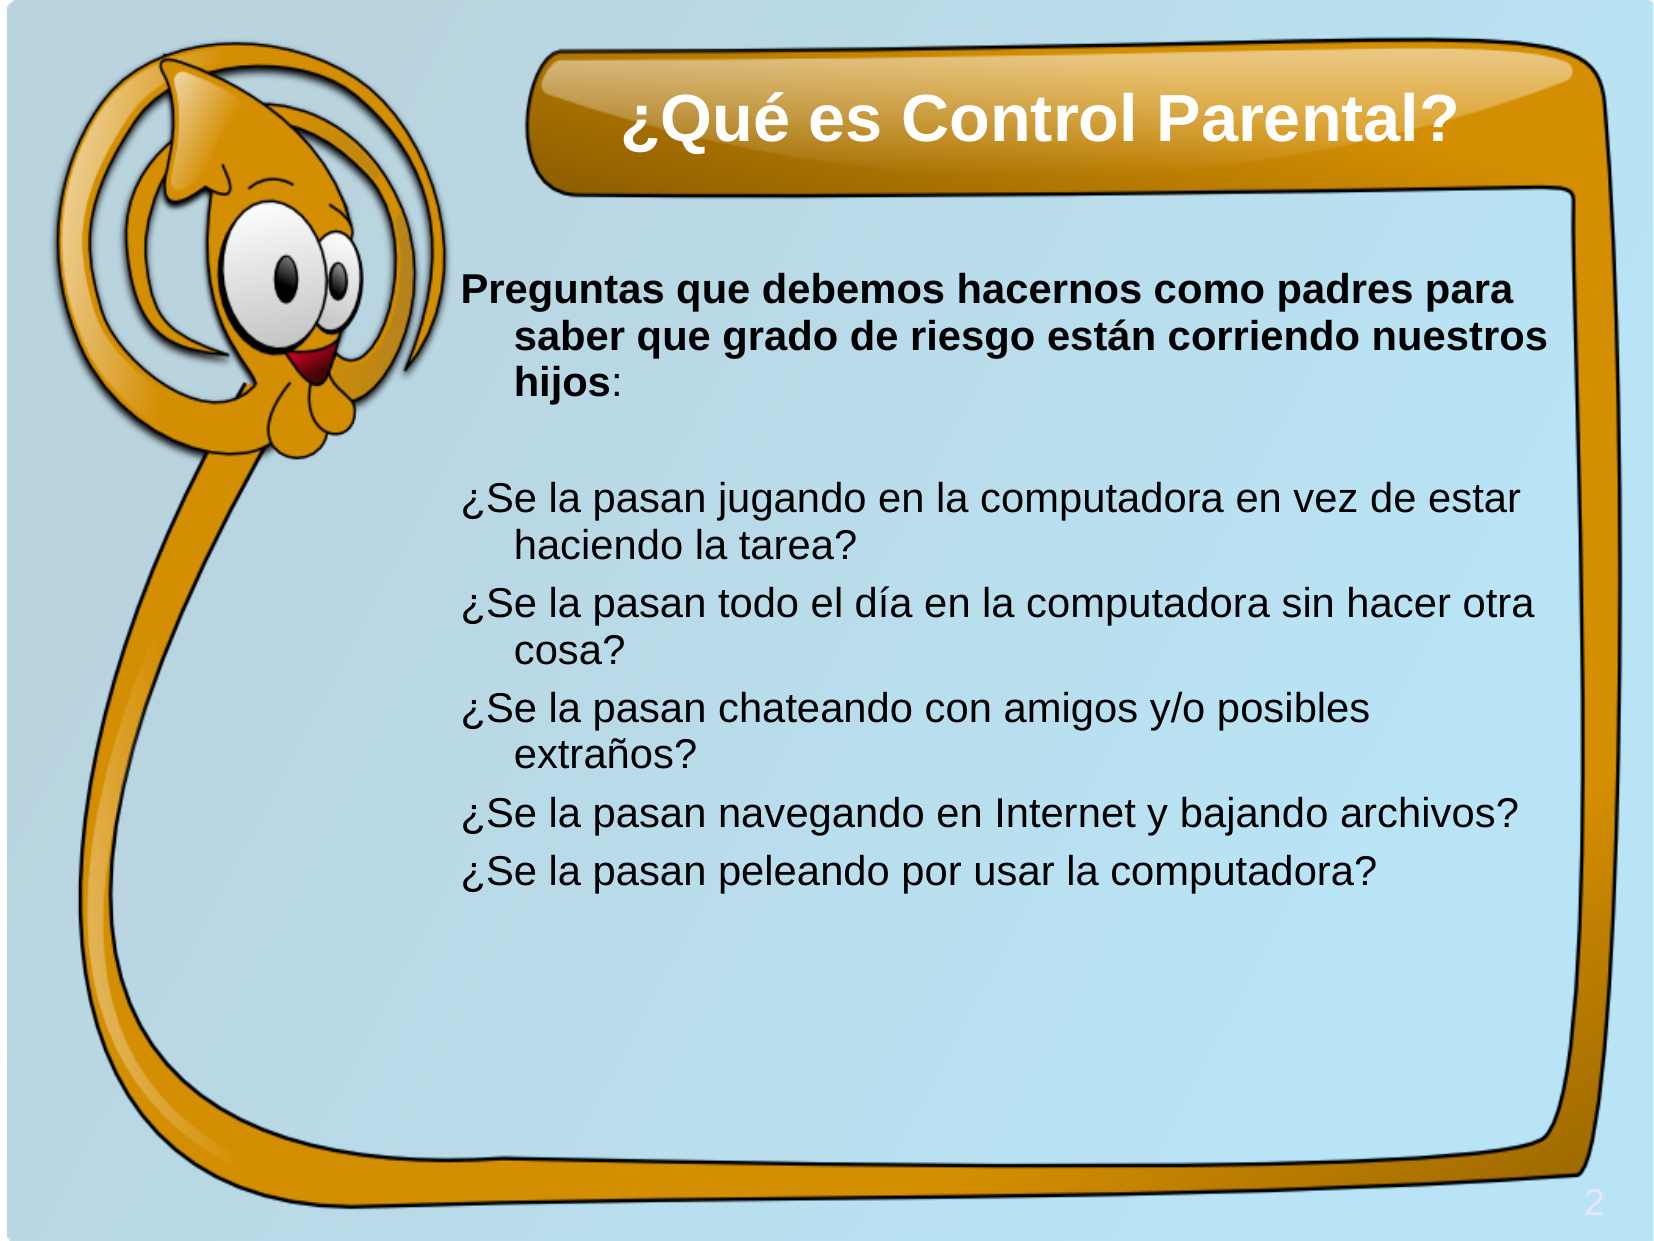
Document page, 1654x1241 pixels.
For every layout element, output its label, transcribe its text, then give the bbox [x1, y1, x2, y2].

title ¿Qué es Control Parental? [620, 59, 1595, 178]
picture [7, 0, 1654, 1241]
list Preguntas que debemos hacernos como padres para saber que grado de riesgo están corriendo nuestros hijos: ¿Se la pasan jugando en la computadora en vez de estar haciendo la tarea? ¿Se la pasan todo el día en la computadora sin hacer otra cosa? ¿Se la pasan chateando con amigos y/o posibles extraños? ¿Se la pasan navegando en Internet y bajando archivos? ¿Se la pasan peleando por usar la computadora? [442, 265, 1565, 1147]
